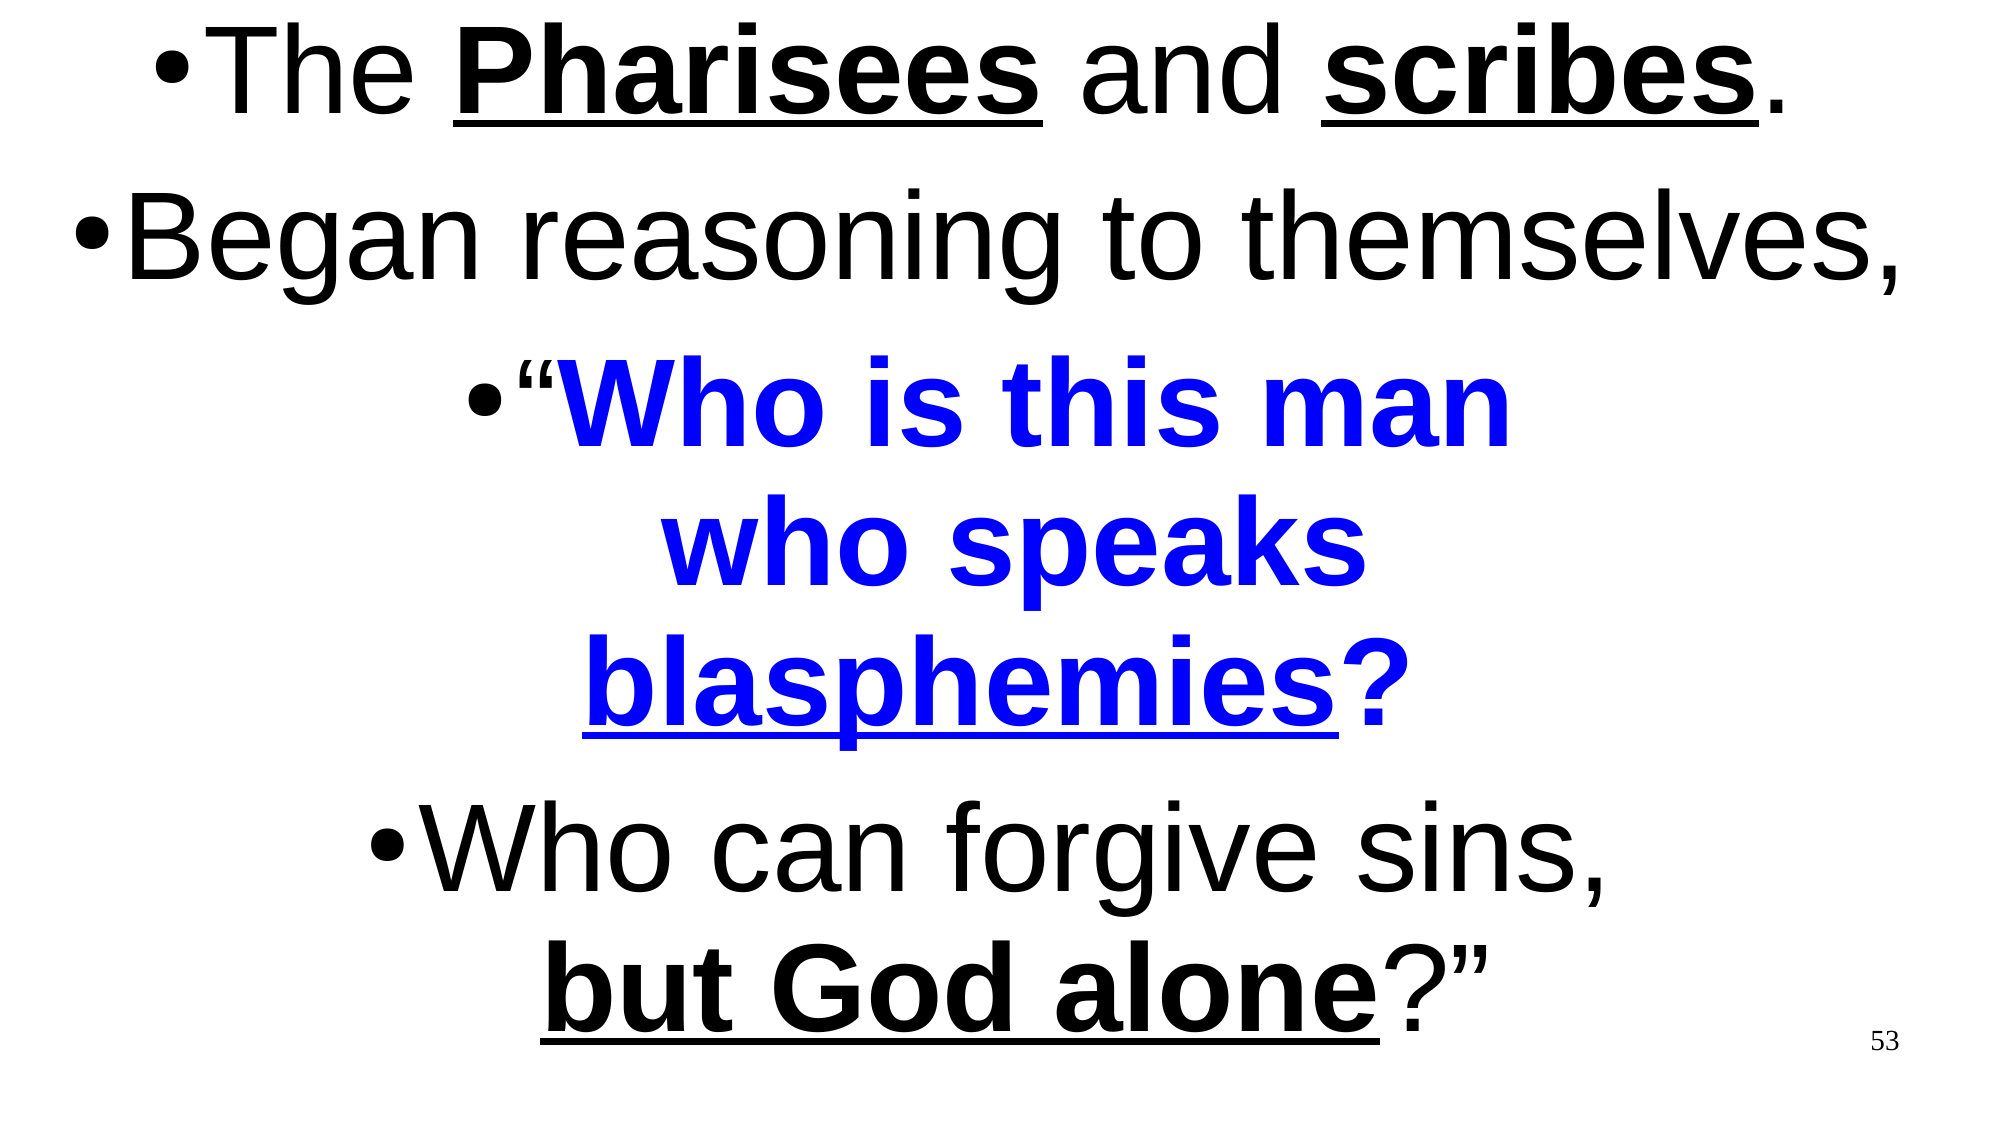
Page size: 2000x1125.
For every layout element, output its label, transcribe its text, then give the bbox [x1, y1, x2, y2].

list The Pharisees and scribes. Began reasoning to themselves, “Who is this man who speaks blasphemies? Who can forgive sins, but God alone?” [0, 0, 1996, 1123]
